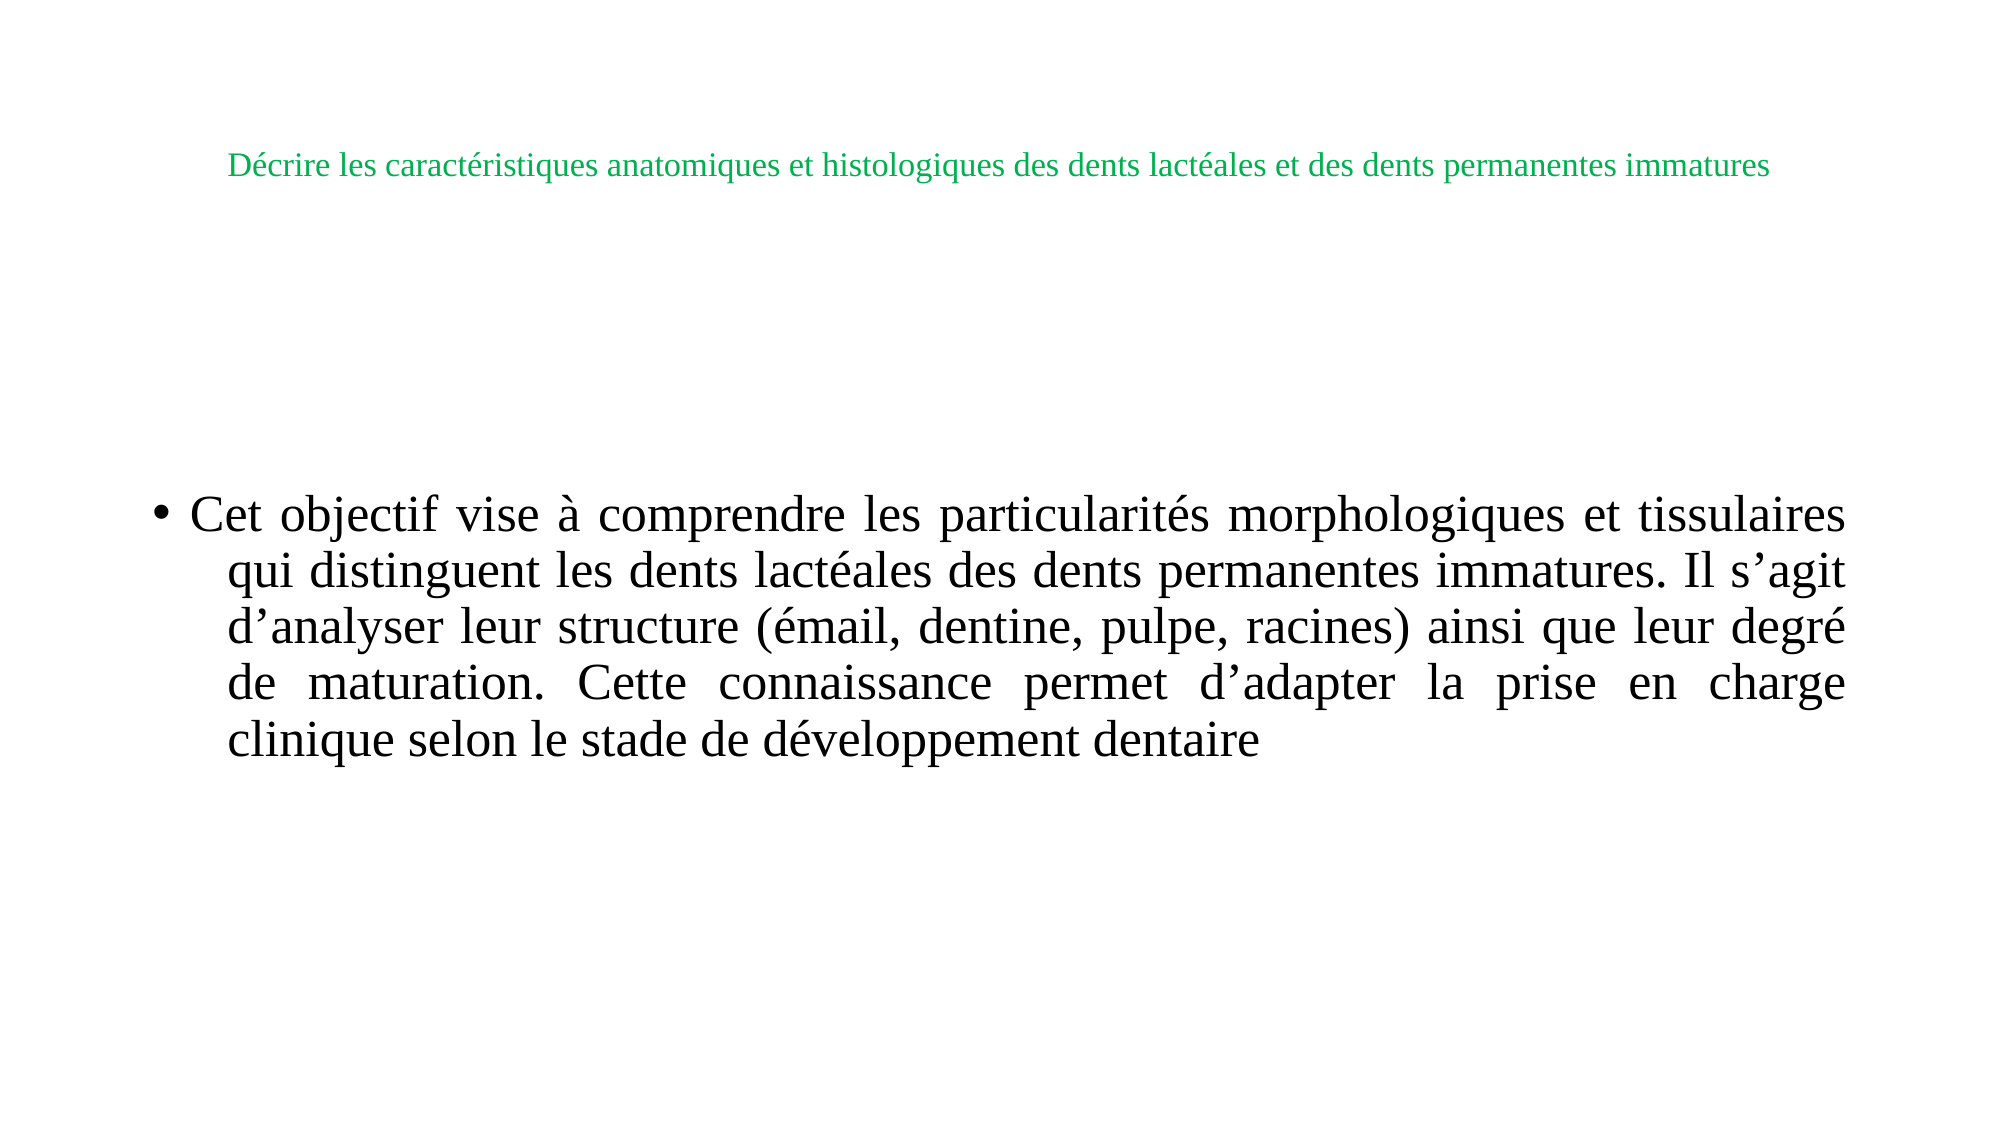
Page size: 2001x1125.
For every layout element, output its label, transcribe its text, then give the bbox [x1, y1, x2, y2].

title Décrire les caractéristiques anatomiques et histologiques des dents lactéales et des dents permanentes immatures [137, 138, 1863, 252]
list Cet objectif vise à comprendre les particularités morphologiques et tissulaires qui distinguent les dents lactéales des dents permanentes immatures. Il s’agit d’analyser leur structure (émail, dentine, pulpe, racines) ainsi que leur degré de maturation. Cette connaissance permet d’adapter la prise en charge clinique selon le stade de développement dentaire [137, 479, 1863, 793]
